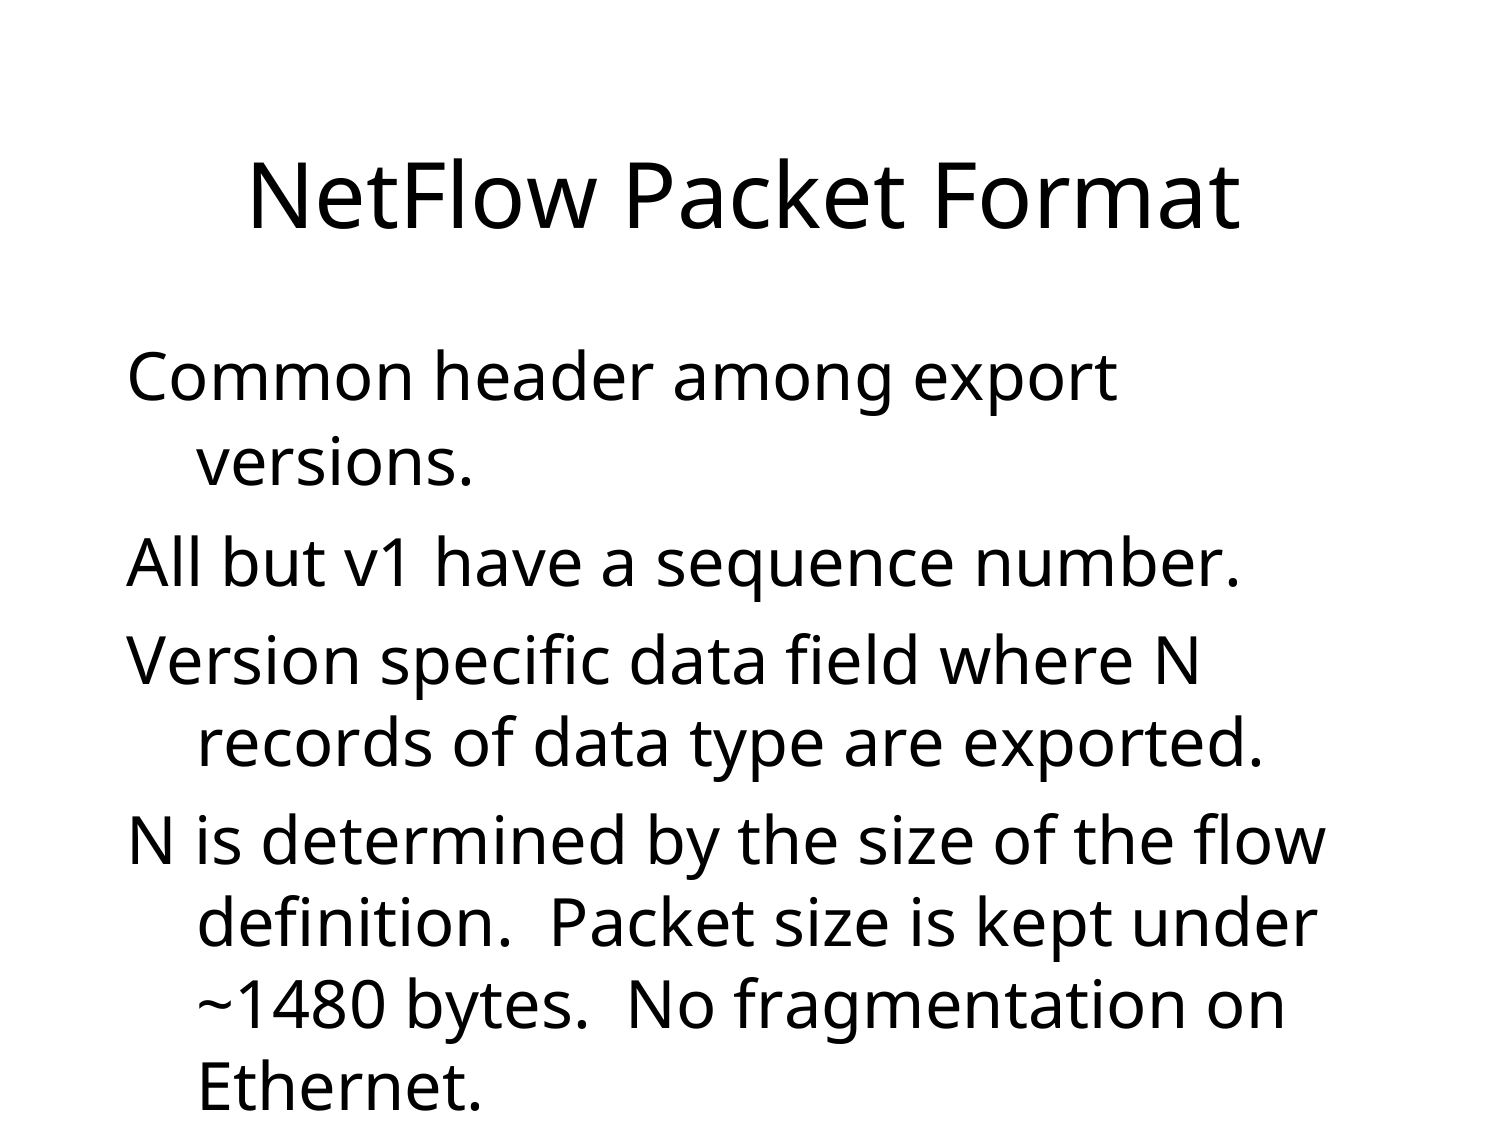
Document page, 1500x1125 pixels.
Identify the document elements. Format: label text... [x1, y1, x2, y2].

title NetFlow Packet Format [112, 62, 1388, 324]
list Common header among export versions. All but v1 have a sequence number. Version specific data field where N records of data type are exported. N is determined by the size of the flow definition. Packet size is kept under ~1480 bytes. No fragmentation on Ethernet. [112, 324, 1388, 1125]
